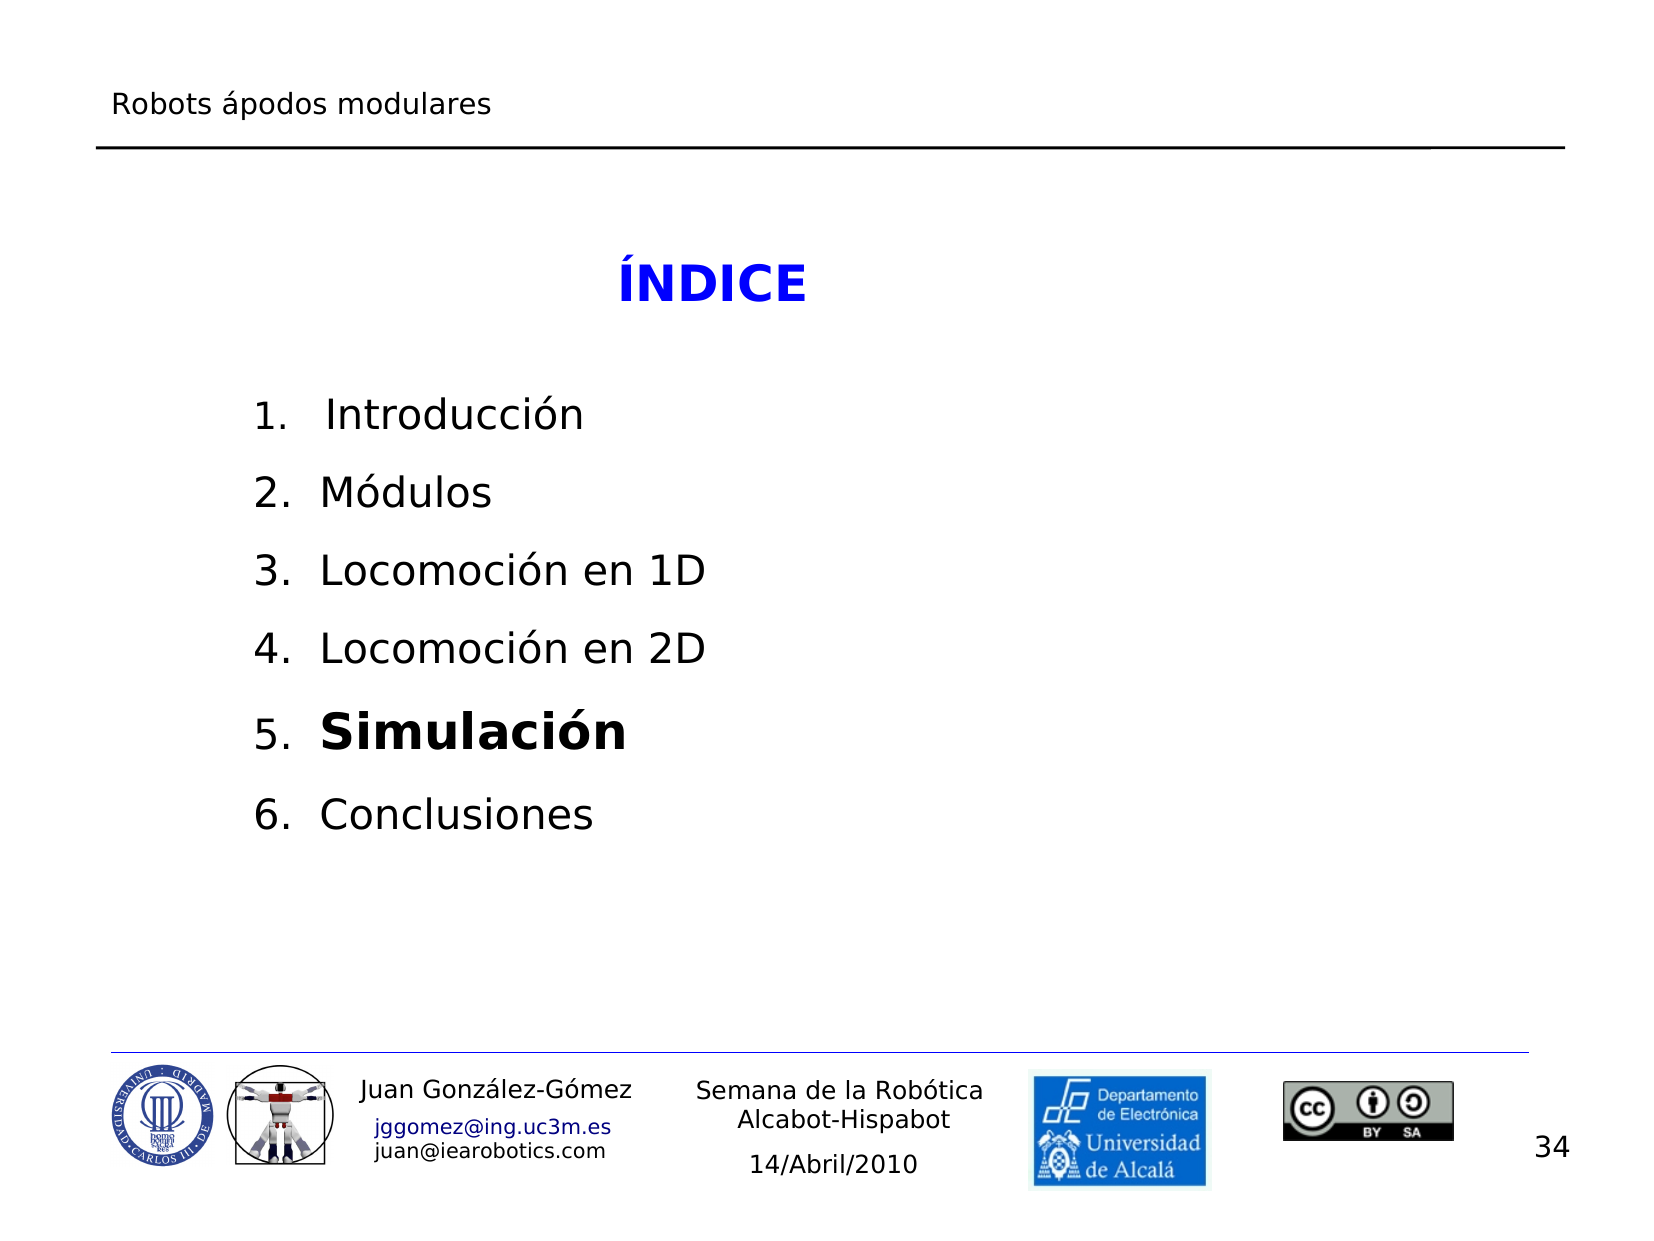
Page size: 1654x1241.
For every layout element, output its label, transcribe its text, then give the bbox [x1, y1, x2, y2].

text_box Robots ápodos modulares [96, 79, 508, 129]
text_box jggomez@ing.uc3m.es juan@iearobotics.com [359, 1107, 627, 1172]
picture [110, 1062, 215, 1167]
text_box Semana de la Robótica Alcabot-Hispabot [681, 1068, 1000, 1143]
picture [226, 1065, 334, 1165]
text_box 14/Abril/2010 [725, 1142, 934, 1187]
picture [1028, 1069, 1212, 1191]
text_box Juan González-Gómez [345, 1067, 648, 1113]
picture [1283, 1081, 1454, 1141]
text_box ÍNDICE [602, 247, 824, 321]
text_box Introducción Módulos Locomoción en 1D Locomoción en 2D Simulación Conclusiones [238, 383, 722, 847]
